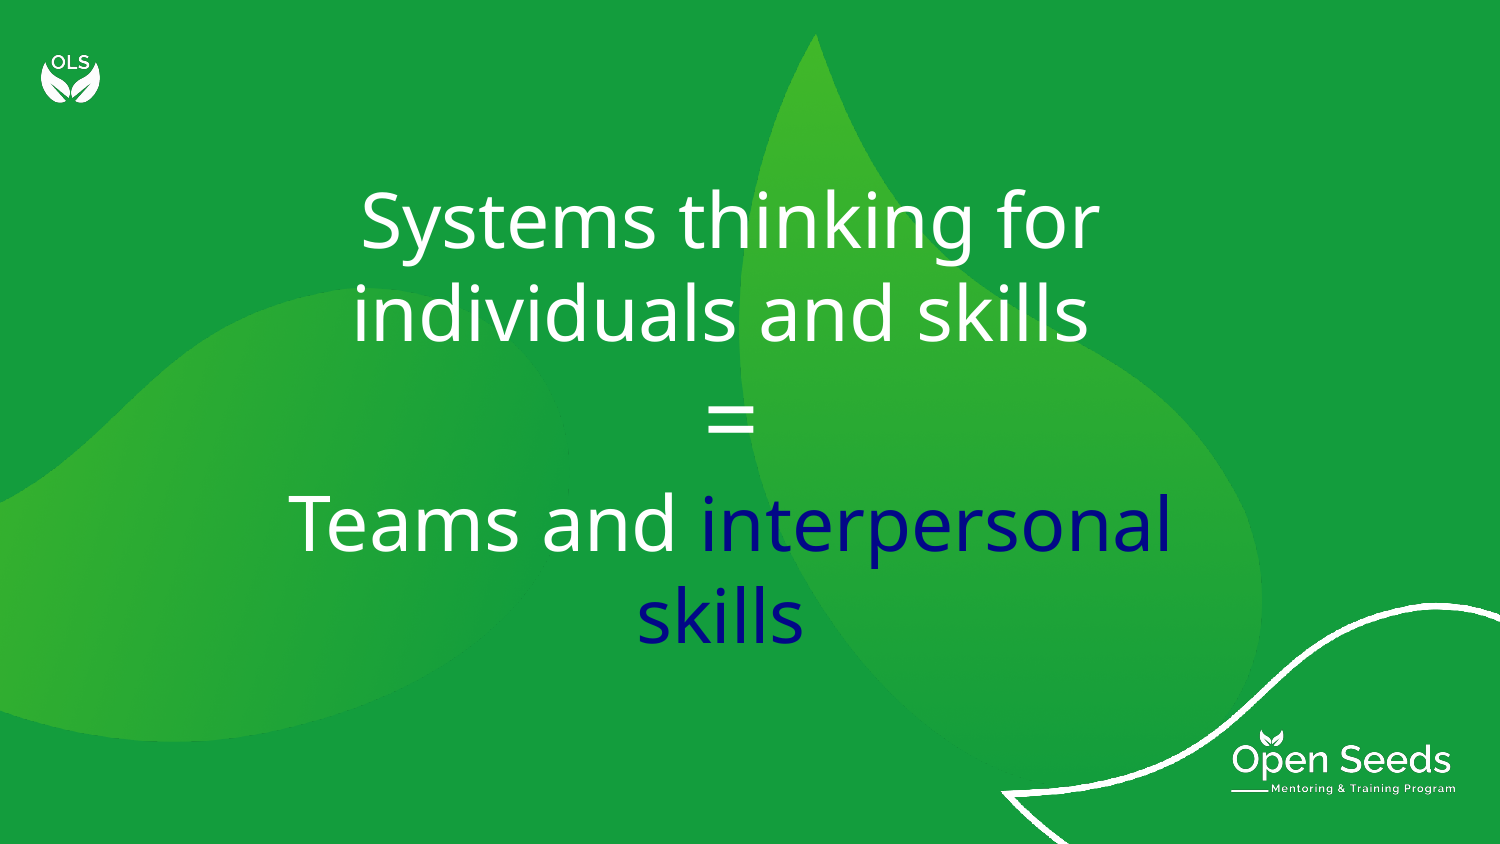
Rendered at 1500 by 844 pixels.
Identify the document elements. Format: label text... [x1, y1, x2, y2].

list Systems thinking for individuals and skills = Teams and interpersonal skills [230, 156, 1232, 795]
picture [0, 0, 1500, 844]
